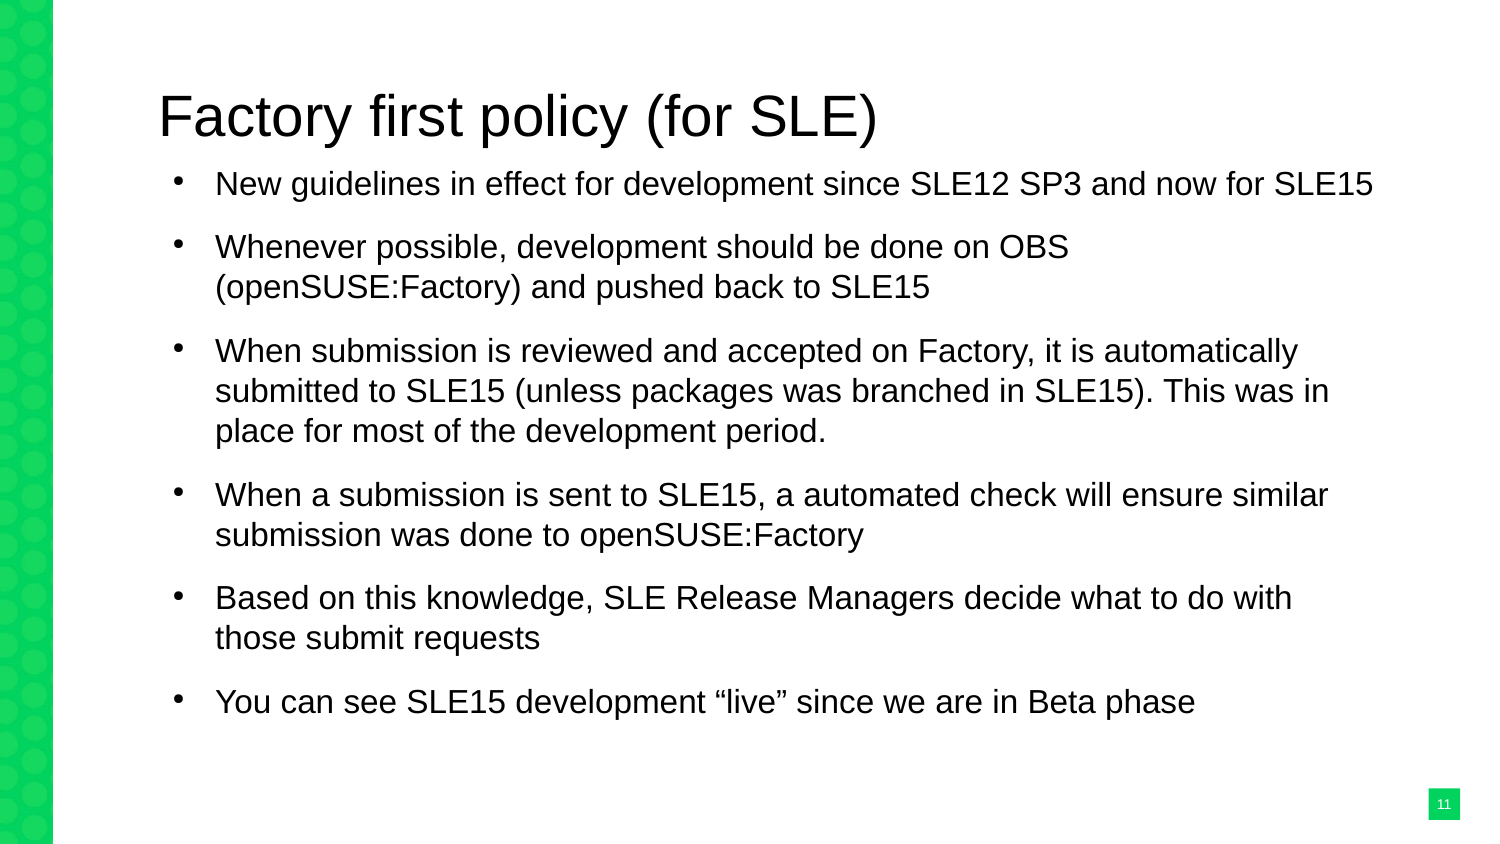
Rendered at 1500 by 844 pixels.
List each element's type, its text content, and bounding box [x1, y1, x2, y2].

text_box <numéro> [1428, 788, 1461, 820]
picture [0, 0, 61, 844]
title Factory first policy (for SLE) [143, 70, 1397, 135]
list New guidelines in effect for development since SLE12 SP3 and now for SLE15 Whenever possible, development should be done on OBS (openSUSE:Factory) and pushed back to SLE15 When submission is reviewed and accepted on Factory, it is automatically submitted to SLE15 (unless packages was branched in SLE15). This was in place for most of the development period. When a submission is sent to SLE15, a automated check will ensure similar submission was done to openSUSE:Factory Based on this knowledge, SLE Release Managers decide what to do with those submit requests You can see SLE15 development “live” since we are in Beta phase [143, 154, 1397, 766]
